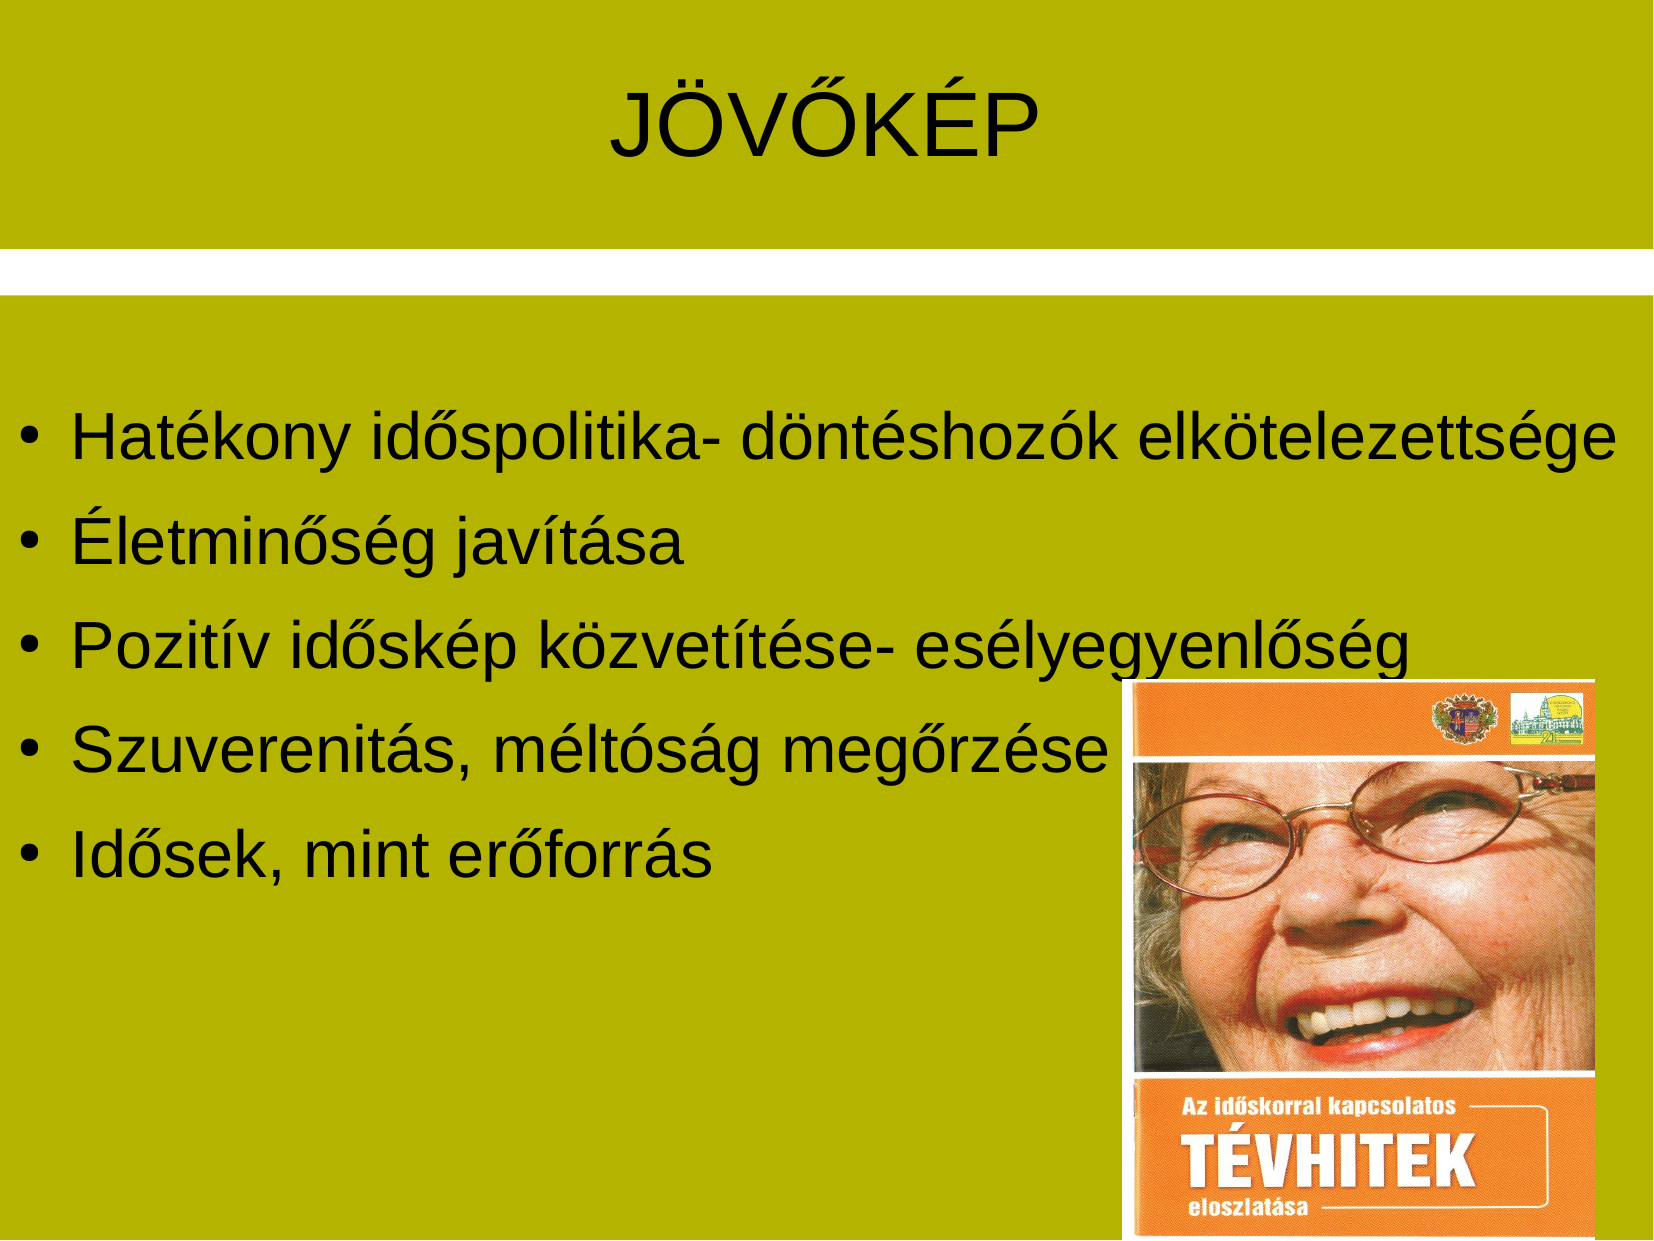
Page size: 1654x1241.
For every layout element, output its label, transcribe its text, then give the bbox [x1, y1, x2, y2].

list Hatékony időspolitika- döntéshozók elkötelezettsége Életminőség javítása Pozitív időskép közvetítése- esélyegyenlőség Szuverenitás, méltóság megőrzése Idősek, mint erőforrás [0, 295, 1654, 1241]
title JÖVŐKÉP [0, 0, 1654, 250]
picture [1122, 679, 1595, 1241]
